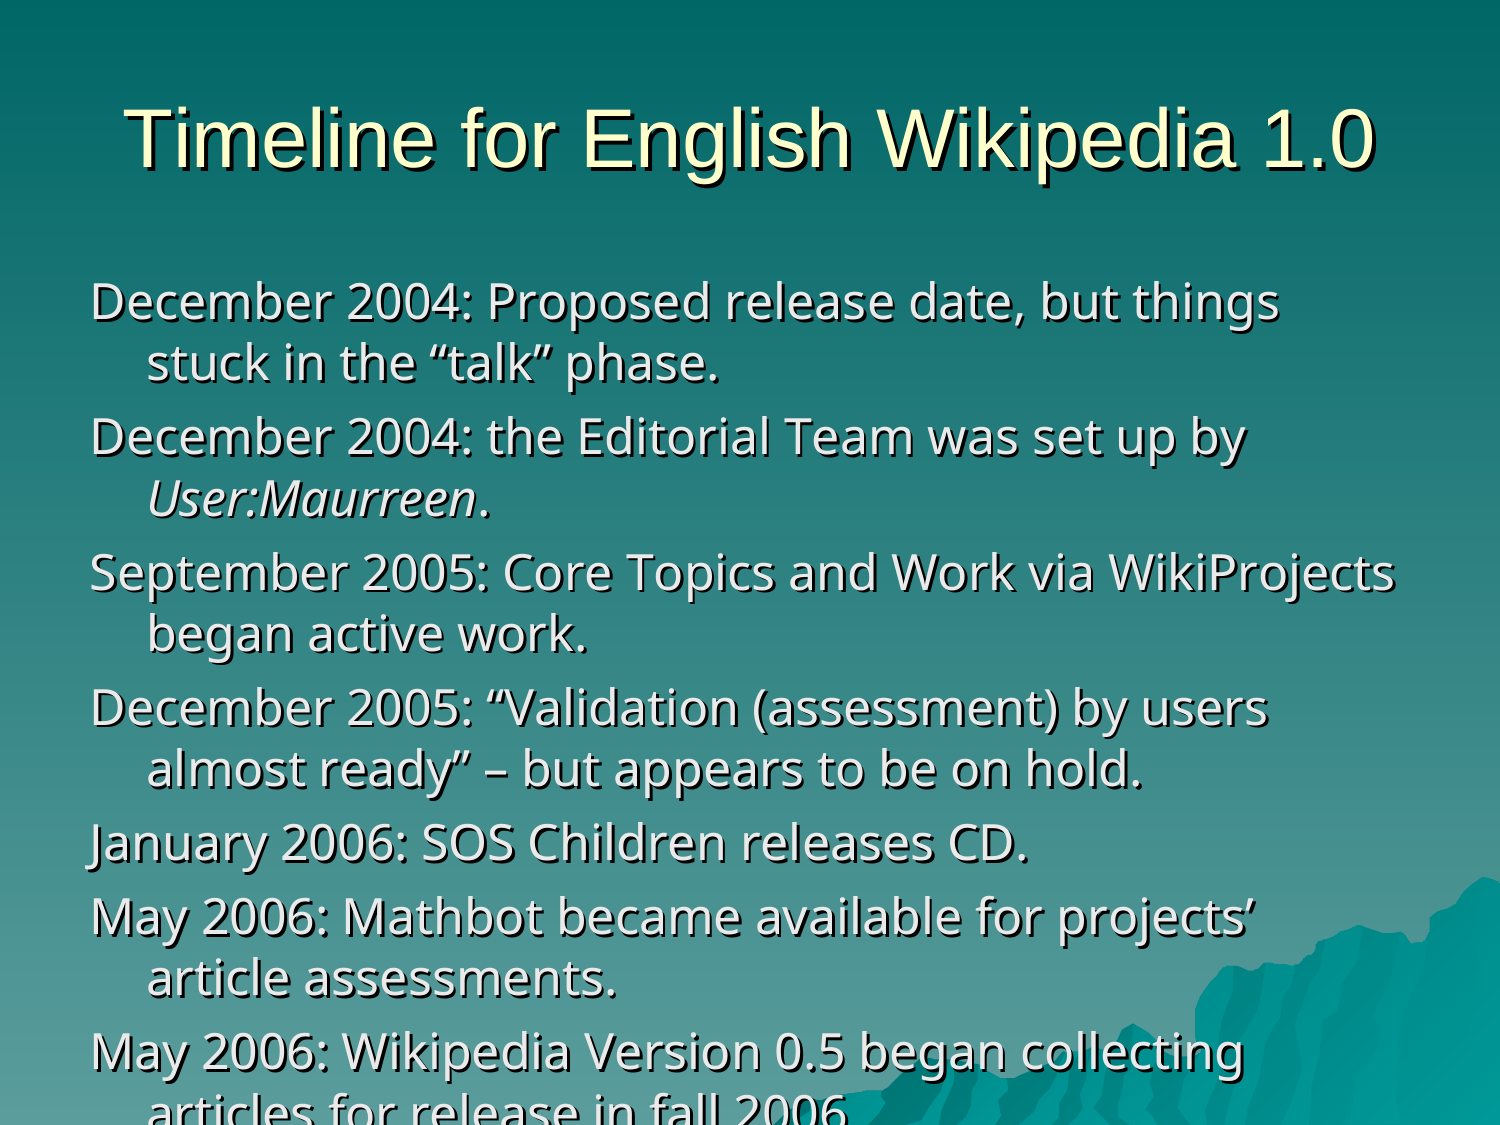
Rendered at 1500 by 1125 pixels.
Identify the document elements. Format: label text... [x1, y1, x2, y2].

list December 2004: Proposed release date, but things stuck in the “talk” phase. December 2004: the Editorial Team was set up by User:Maurreen. September 2005: Core Topics and Work via WikiProjects began active work. December 2005: “Validation (assessment) by users almost ready” – but appears to be on hold. January 2006: SOS Children releases CD. May 2006: Mathbot became available for projects’ article assessments. May 2006: Wikipedia Version 0.5 began collecting articles for release in fall 2006. June 2006: Torrent project underway. [75, 262, 1426, 1121]
title Timeline for English Wikipedia 1.0 [75, 45, 1426, 233]
